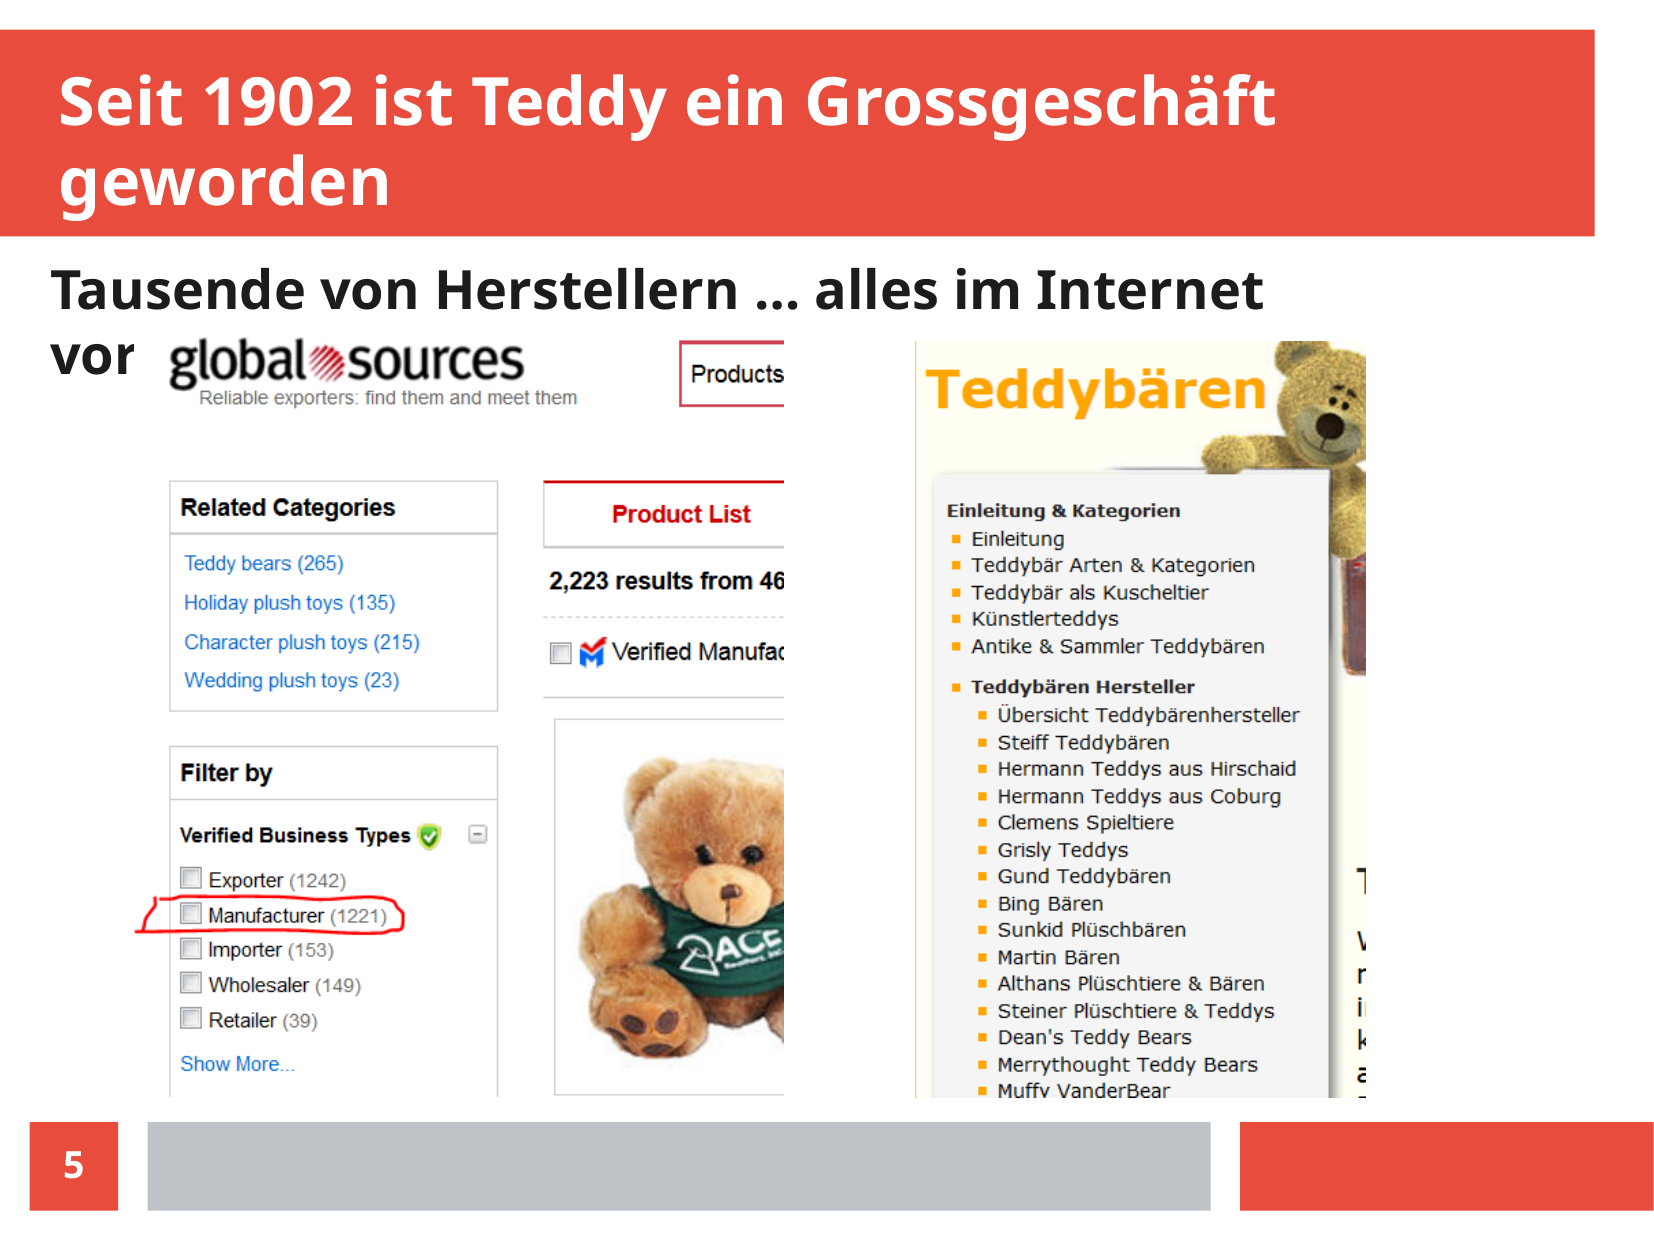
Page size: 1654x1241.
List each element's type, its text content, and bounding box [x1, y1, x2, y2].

title Seit 1902 ist Teddy ein Grossgeschäft geworden [59, 59, 1595, 207]
list Tausende von Herstellern … alles im Internet vorhanden ... [50, 255, 1556, 1024]
picture [134, 331, 784, 1097]
text_box [29, 1122, 119, 1211]
picture [915, 341, 1366, 1098]
